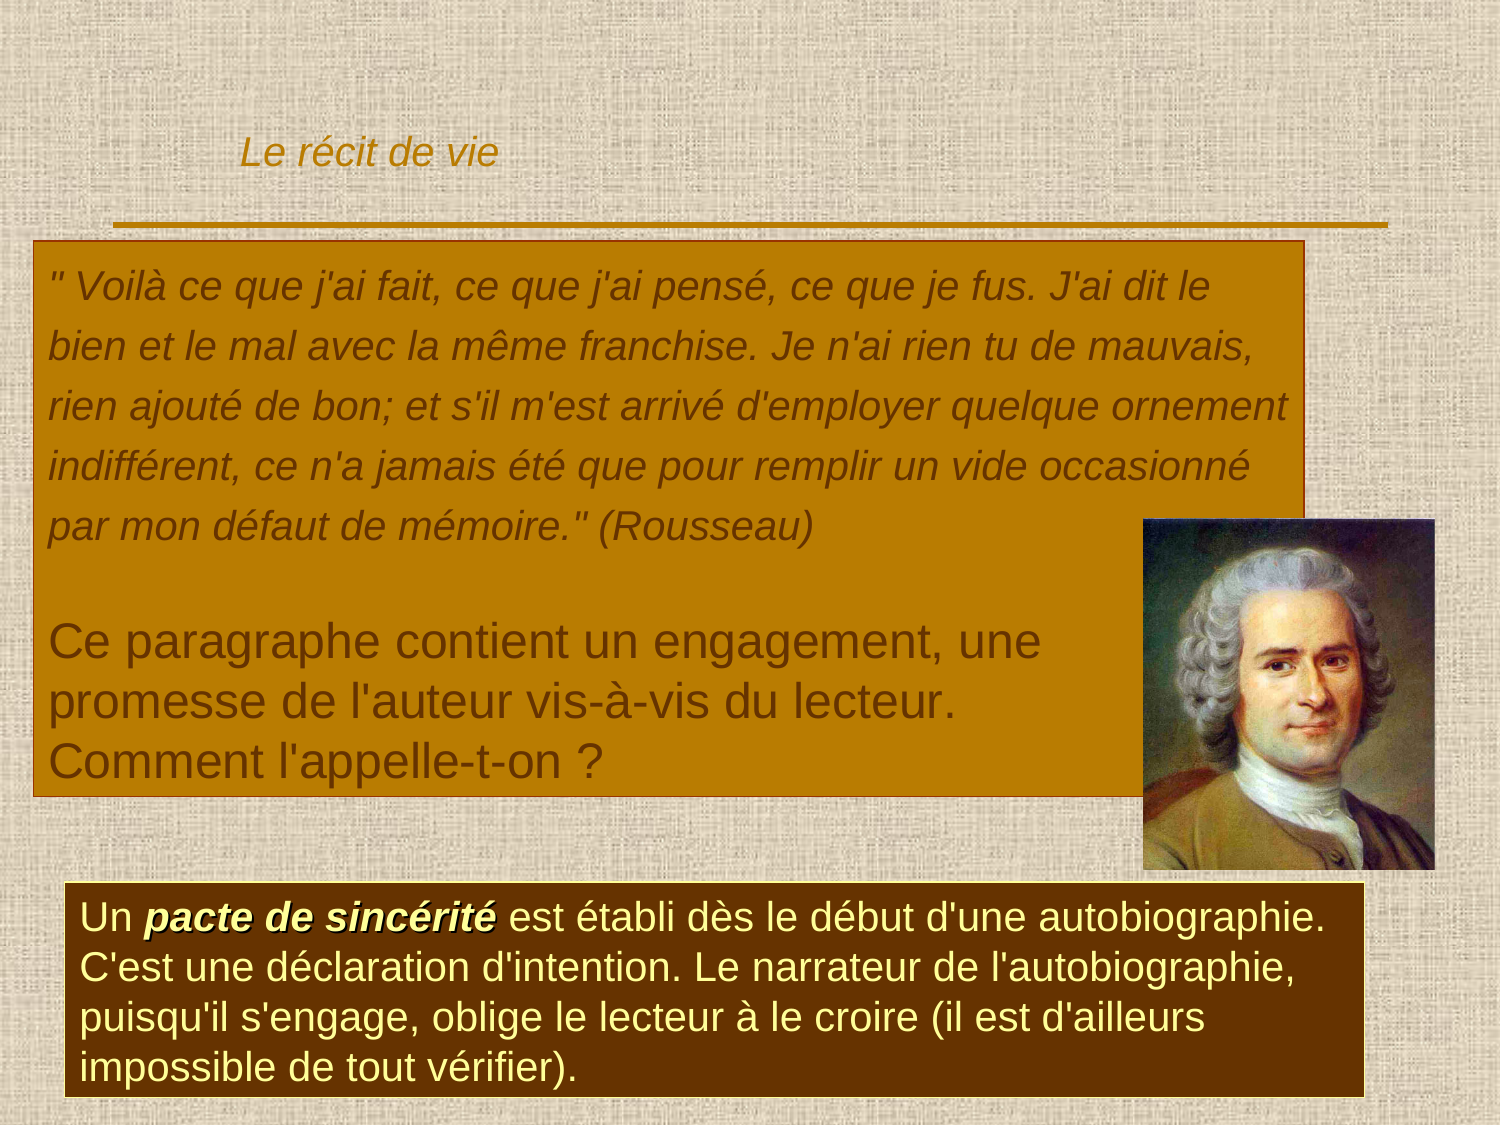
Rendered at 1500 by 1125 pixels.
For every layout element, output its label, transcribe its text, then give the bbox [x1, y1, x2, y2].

text_box " Voilà ce que j'ai fait, ce que j'ai pensé, ce que je fus. J'ai dit le bien et le mal avec la même franchise. Je n'ai rien tu de mauvais, rien ajouté de bon; et s'il m'est arrivé d'employer quelque ornement indifférent, ce n'a jamais été que pour remplir un vide occasionné par mon défaut de mémoire." (Rousseau) Ce paragraphe contient un engagement, une promesse de l'auteur vis-à-vis du lecteur. Comment l'appelle-t-on ? [33, 241, 1305, 797]
text_box Un pacte de sincérité est établi dès le début d'une autobiographie. C'est une déclaration d'intention. Le narrateur de l'autobiographie, puisqu'il s'engage, oblige le lecteur à le croire (il est d'ailleurs impossible de tout vérifier). [64, 881, 1365, 1098]
text_box Le récit de vie [224, 116, 515, 183]
picture [0, 0, 1500, 1125]
